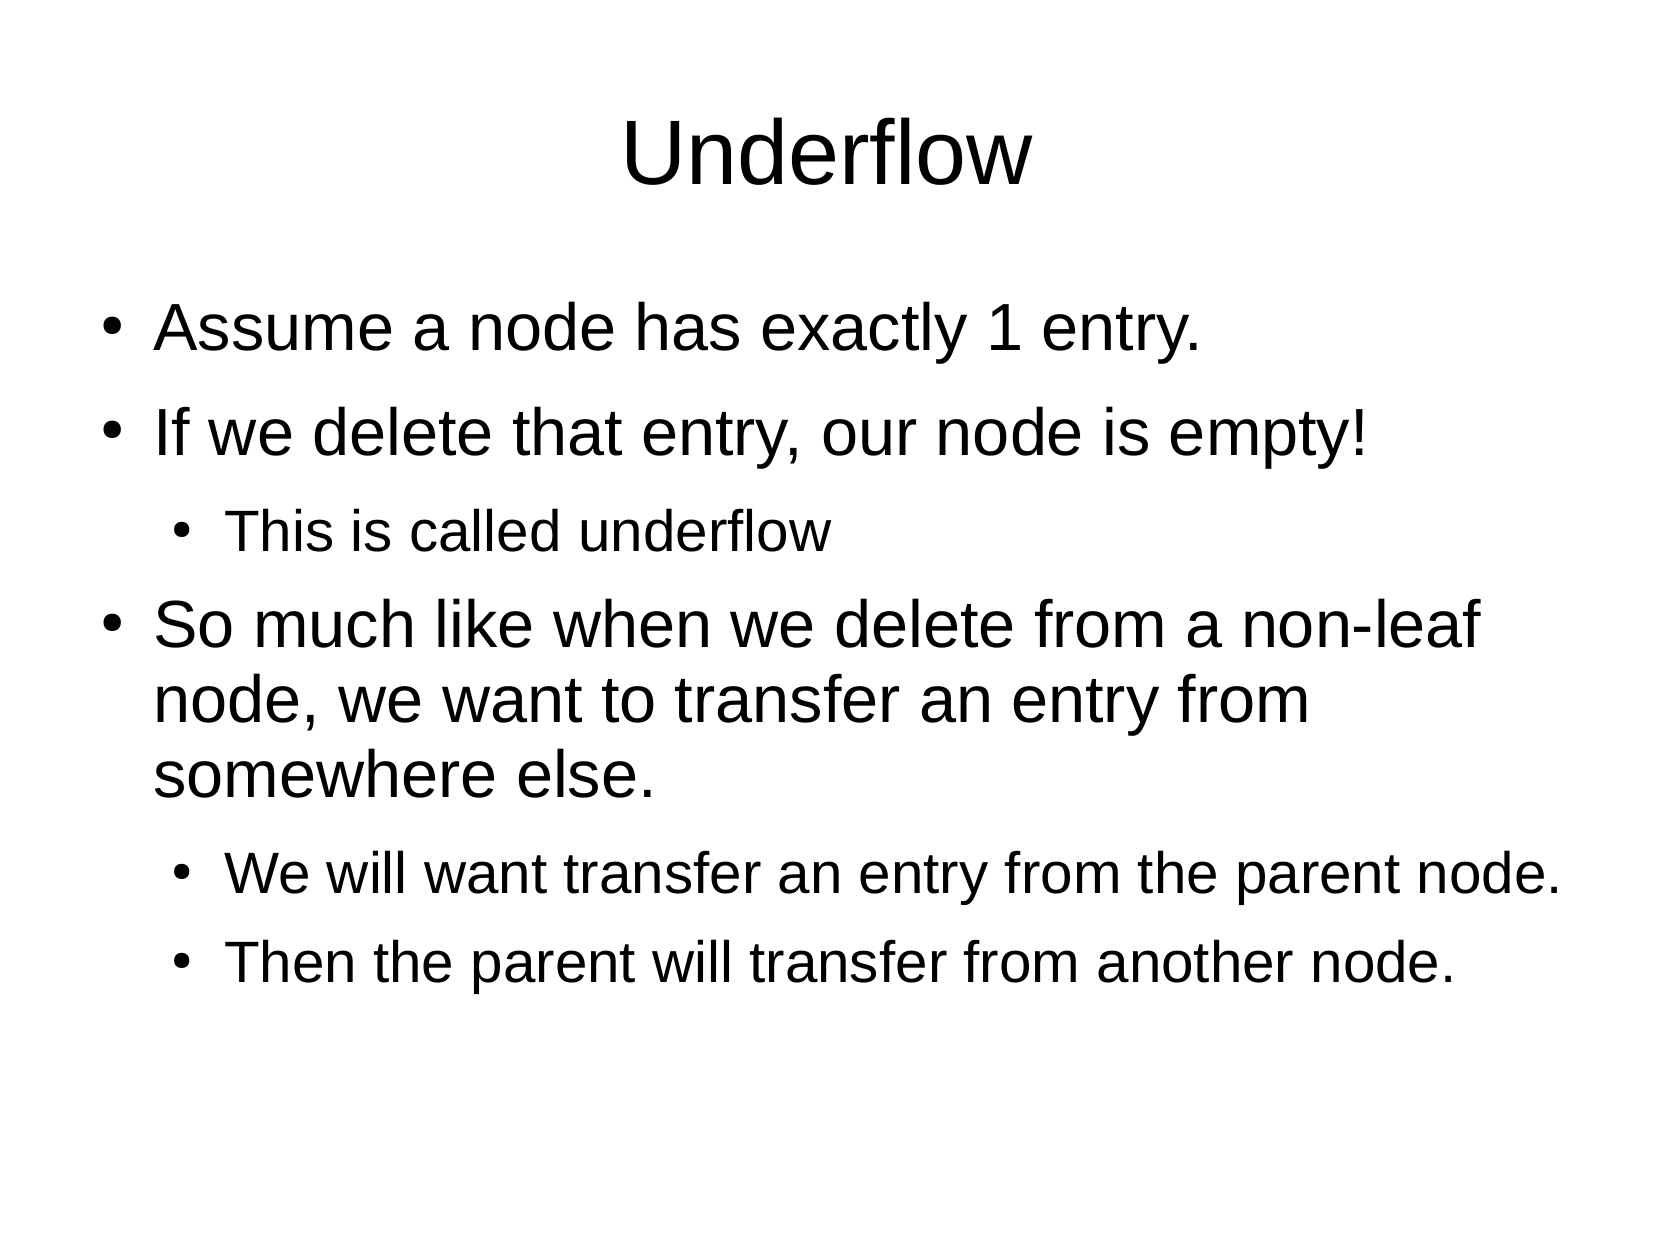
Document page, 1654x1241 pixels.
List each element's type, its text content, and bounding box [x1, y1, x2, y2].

title Underflow [82, 56, 1571, 250]
list Assume a node has exactly 1 entry. If we delete that entry, our node is empty! This is called underflow So much like when we delete from a non-leaf node, we want to transfer an entry from somewhere else. We will want transfer an entry from the parent node. Then the parent will transfer from another node. [82, 290, 1571, 1094]
